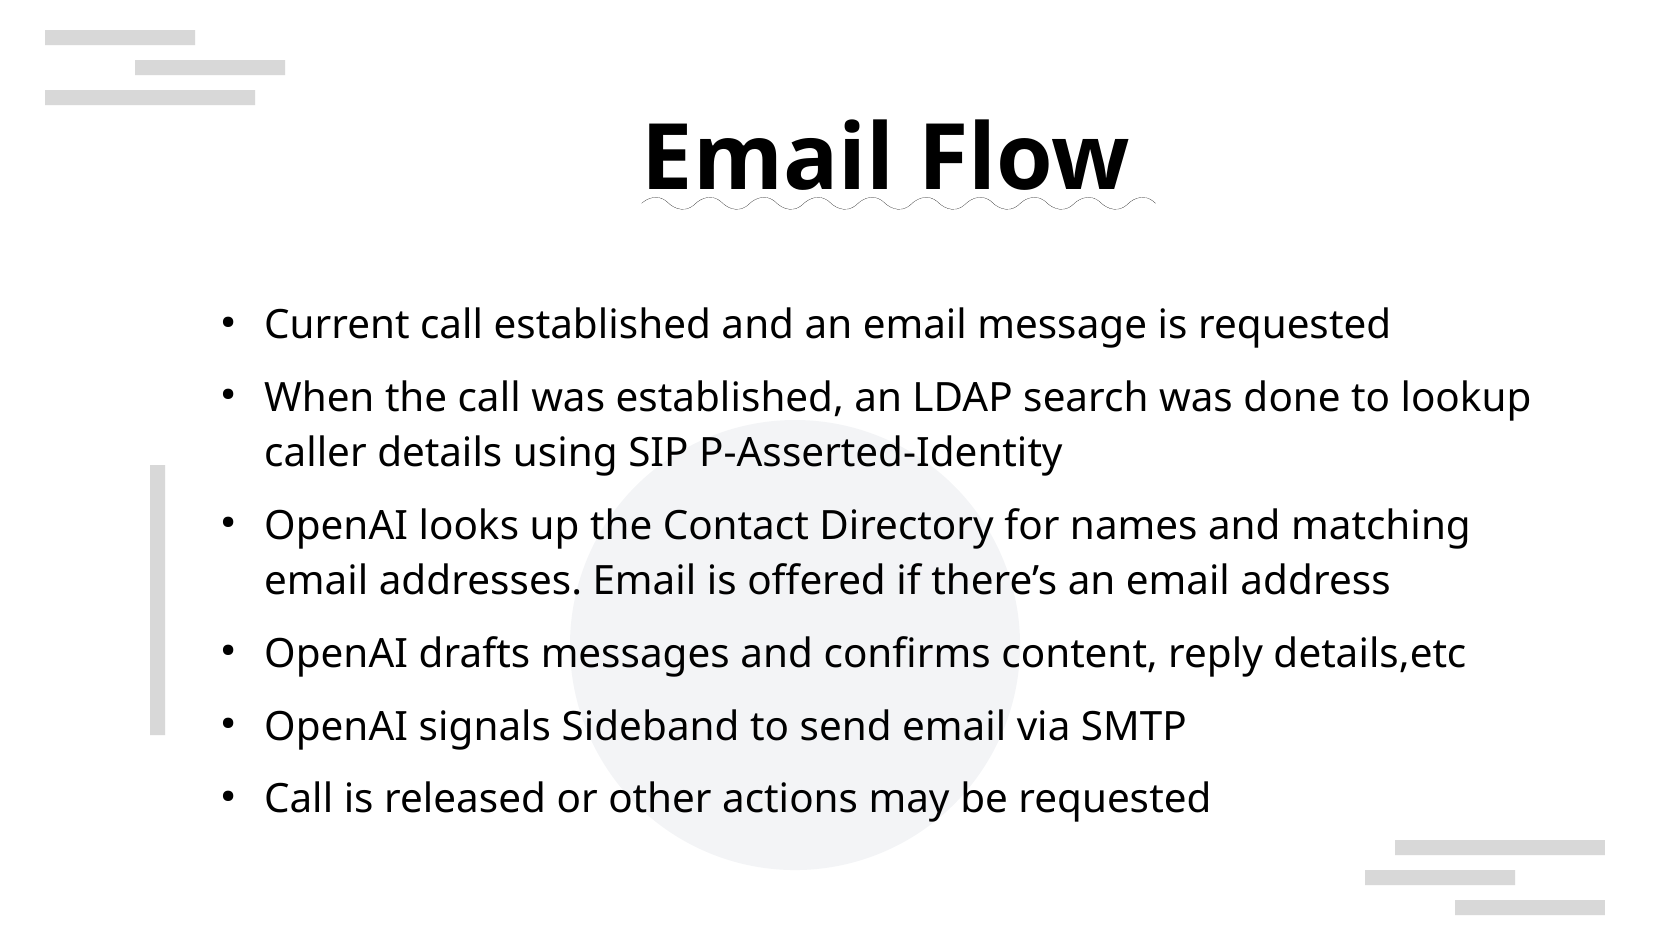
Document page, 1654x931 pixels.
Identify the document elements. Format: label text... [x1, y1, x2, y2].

list Current call established and an email message is requested When the call was established, an LDAP search was done to lookup caller details using SIP P-Asserted-Identity OpenAI looks up the Contact Directory for names and matching email addresses. Email is offered if there’s an email address OpenAI drafts messages and confirms content, reply details,etc OpenAI signals Sideband to send email via SMTP Call is released or other actions may be requested [206, 295, 1565, 835]
title Email Flow [206, 76, 1565, 233]
